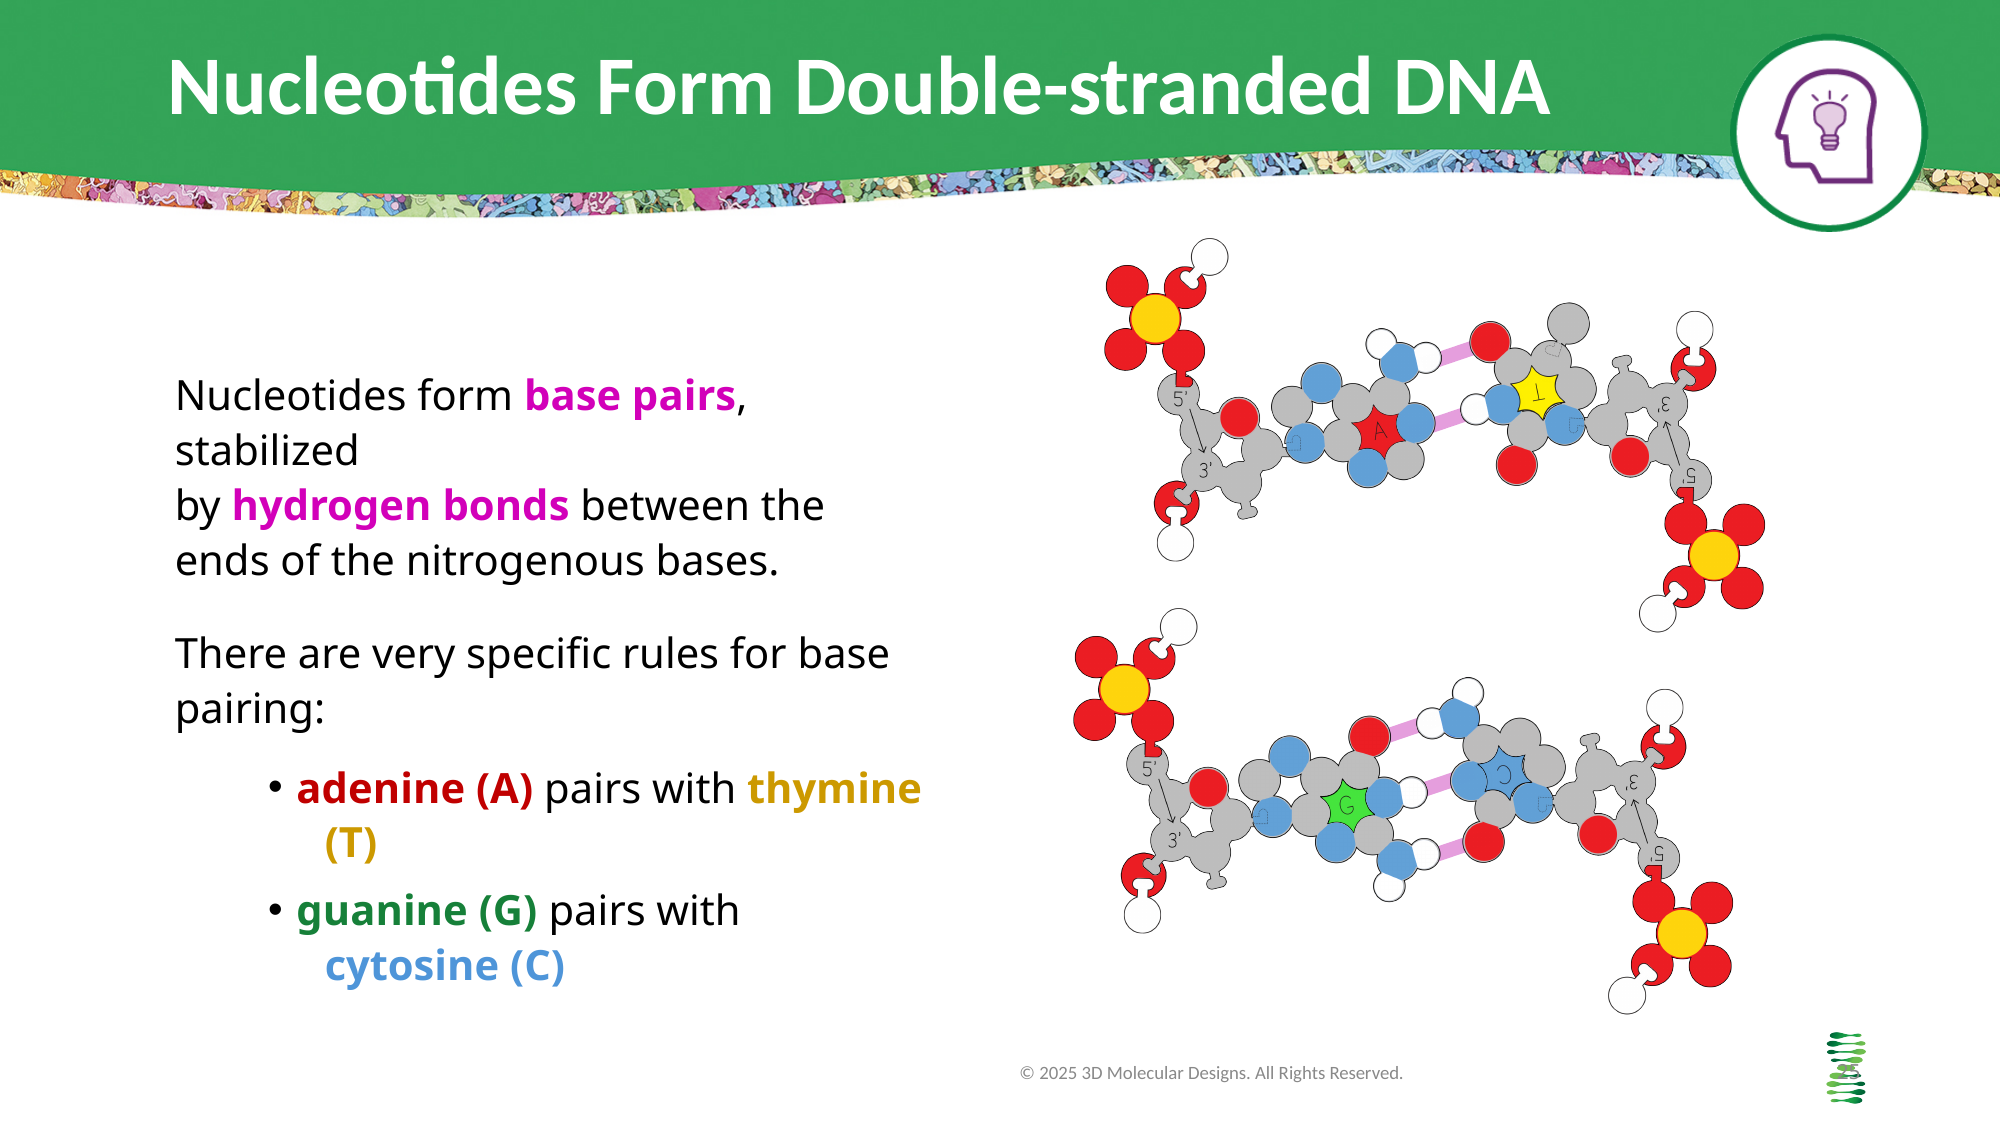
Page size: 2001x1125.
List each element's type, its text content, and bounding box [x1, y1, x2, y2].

text_box Nucleotides form base pairs, stabilized by hydrogen bonds between the ends of the nitrogenous bases. There are very specific rules for base pairing: adenine (A) pairs with thymine (T) guanine (G) pairs with cytosine (C) [159, 356, 939, 882]
slide_number 25 [1821, 1042, 1929, 1103]
text_box Nucleotides Form Double-stranded DNA [152, 0, 1733, 164]
picture [1103, 230, 1766, 640]
picture [1072, 600, 1734, 1022]
